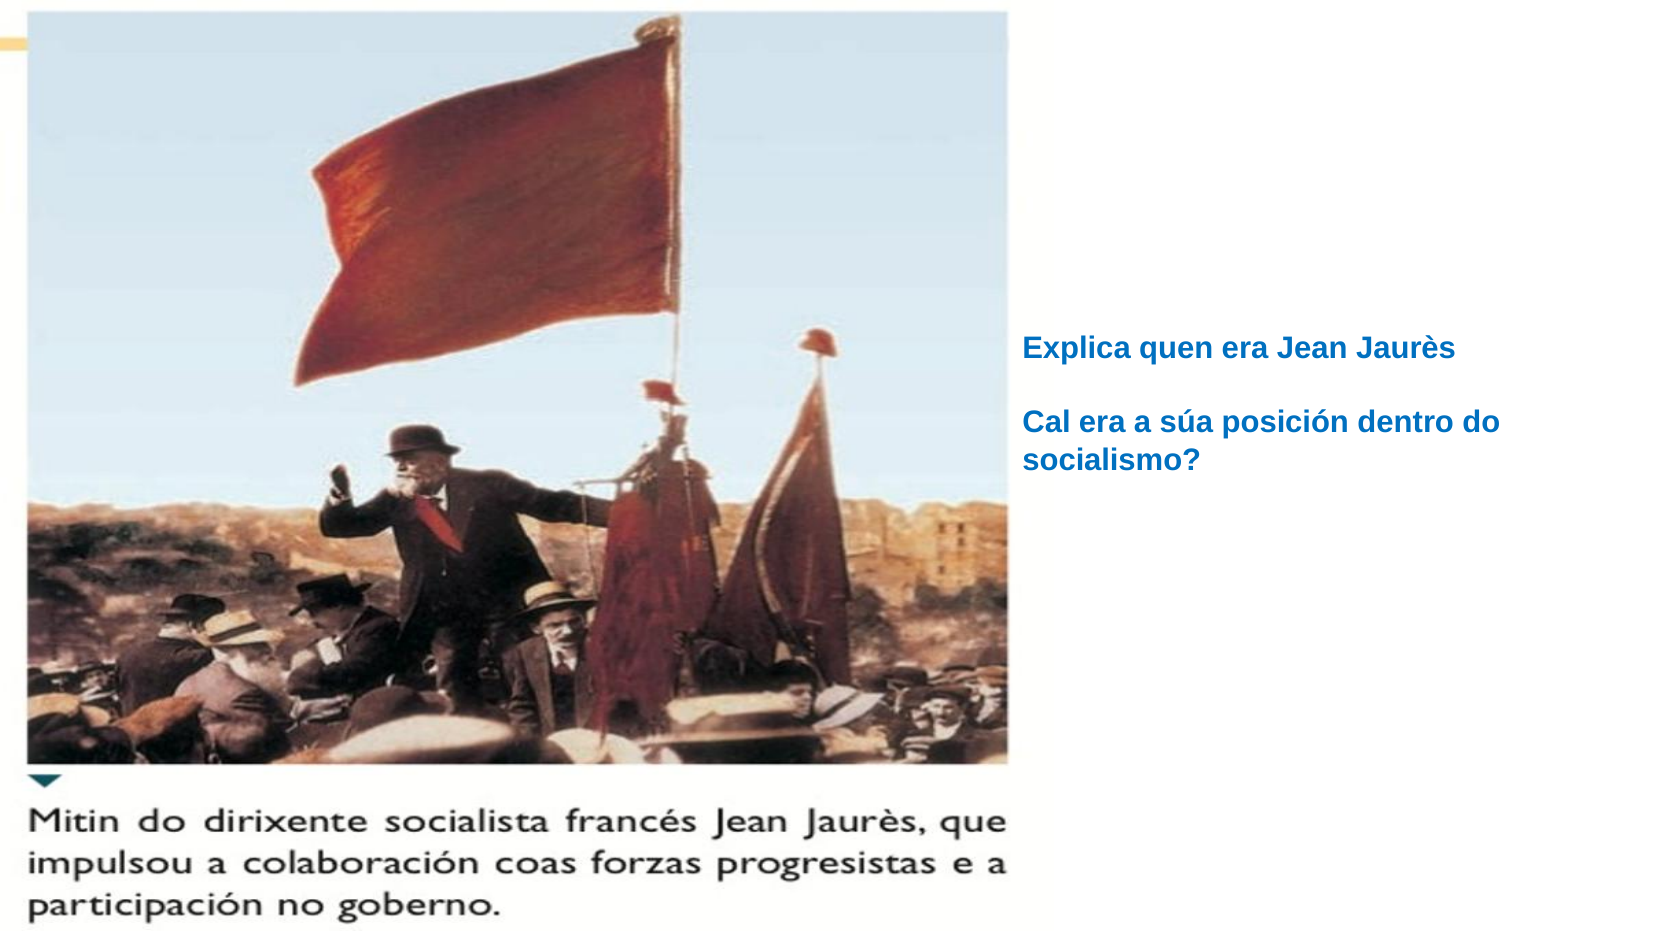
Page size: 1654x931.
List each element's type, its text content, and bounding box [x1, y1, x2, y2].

picture [0, 0, 1054, 931]
text_box Explica quen era Jean Jaurès Cal era a súa posición dentro do socialismo? [1007, 319, 1654, 485]
